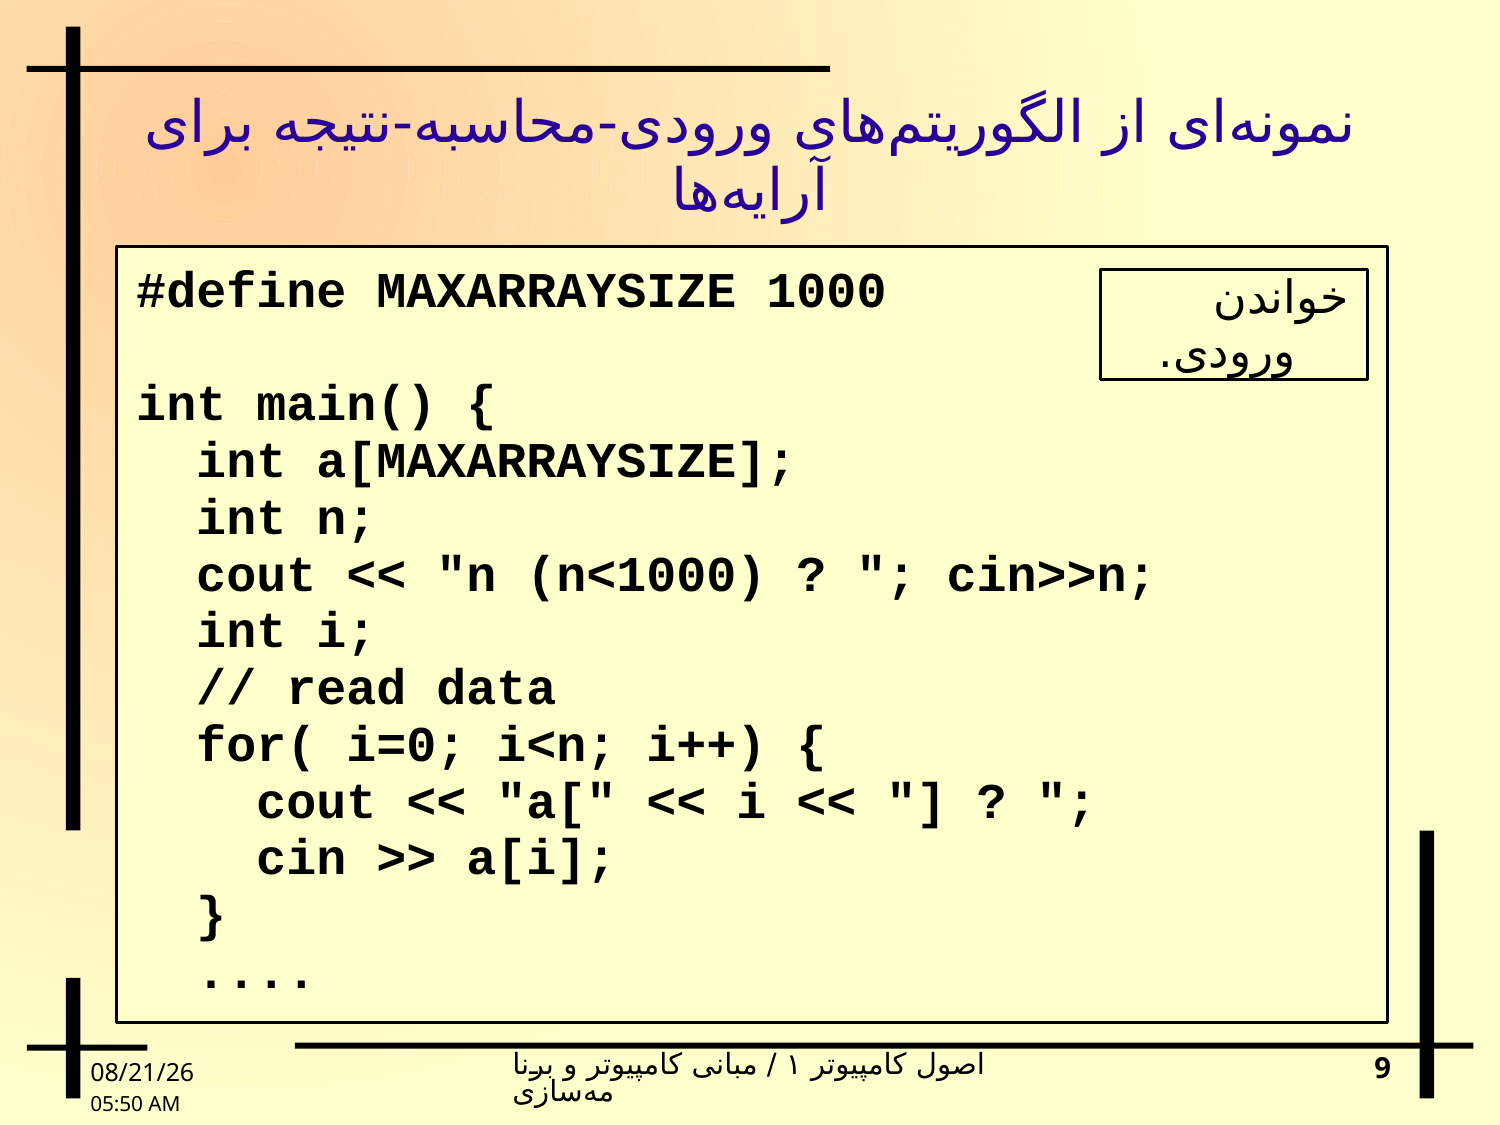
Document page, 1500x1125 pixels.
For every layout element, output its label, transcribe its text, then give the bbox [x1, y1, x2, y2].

list #define MAXARRAYSIZE 1000 int main() { int a[MAXARRAYSIZE]; int n; cout << "n (n<1000) ? "; cin>>n; int i; // read data for( i=0; i<n; i++) { cout << "a[" << i << "] ? "; cin >> a[i]; } .... [116, 246, 1388, 1023]
title نمونه‌ای از الگوریتم‌های ورودی-محاسبه-نتیجه برای آرایه‌ها [135, 97, 1365, 217]
list خواندن ورودی. [1100, 269, 1368, 345]
